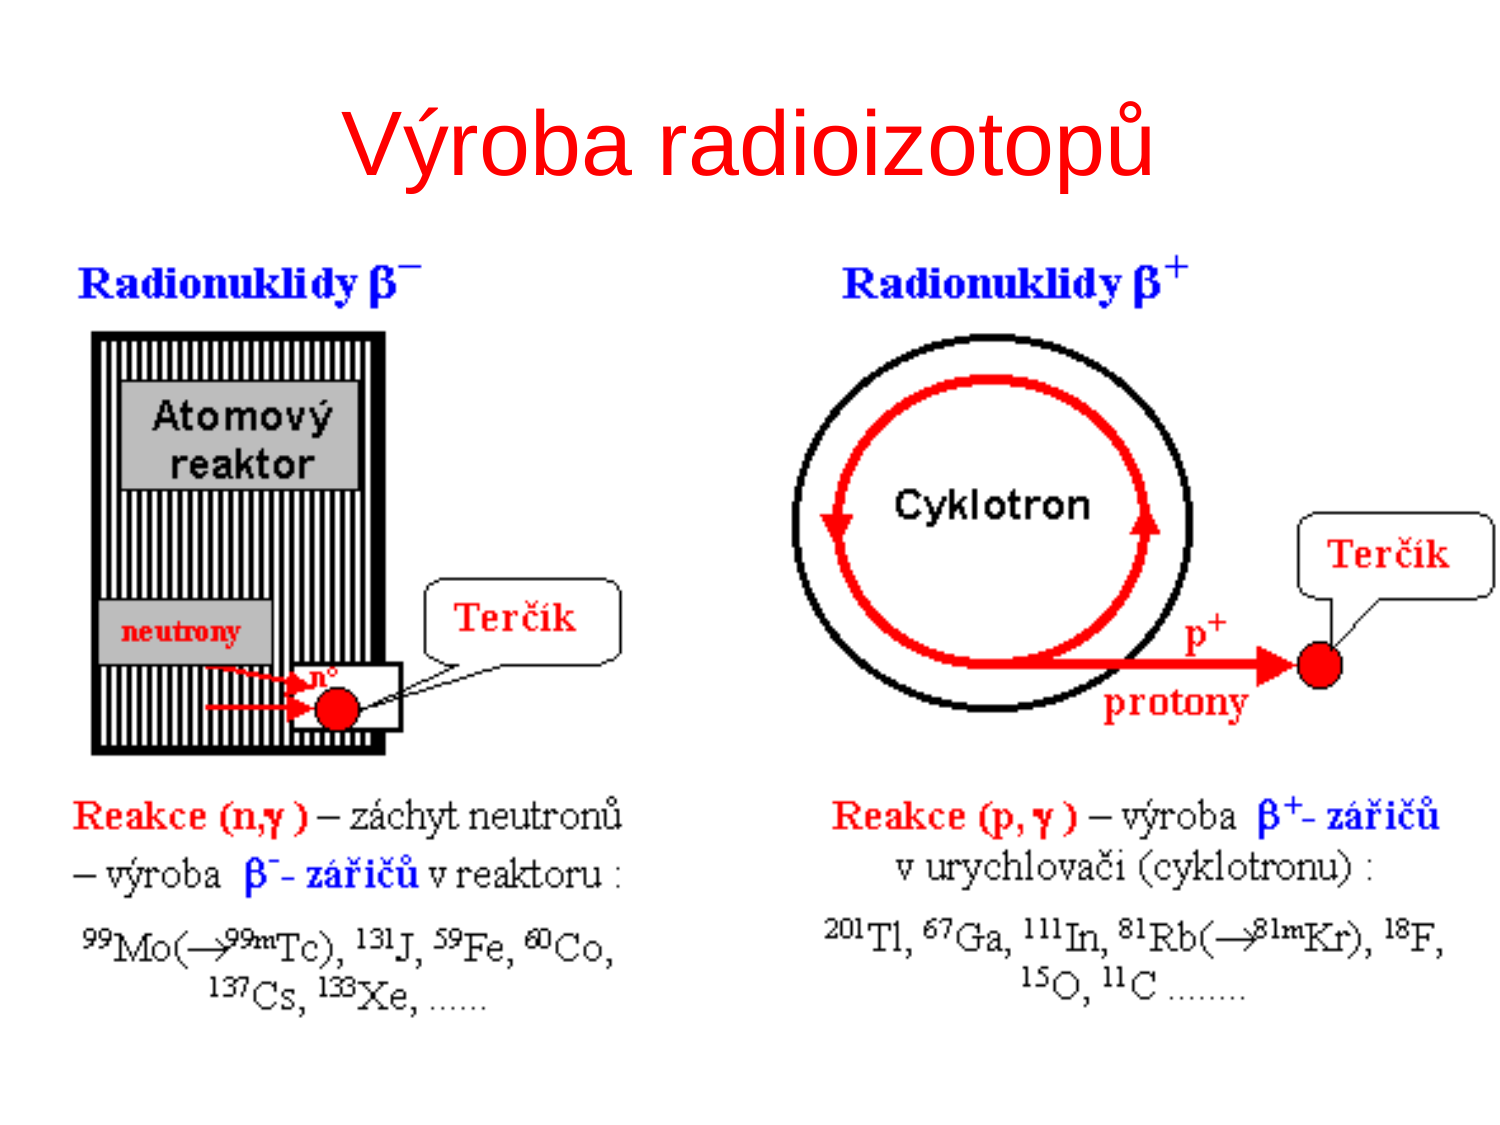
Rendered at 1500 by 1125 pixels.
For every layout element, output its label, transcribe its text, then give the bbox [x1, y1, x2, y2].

title Výroba radioizotopů [75, 45, 1426, 233]
picture [64, 172, 1500, 1023]
